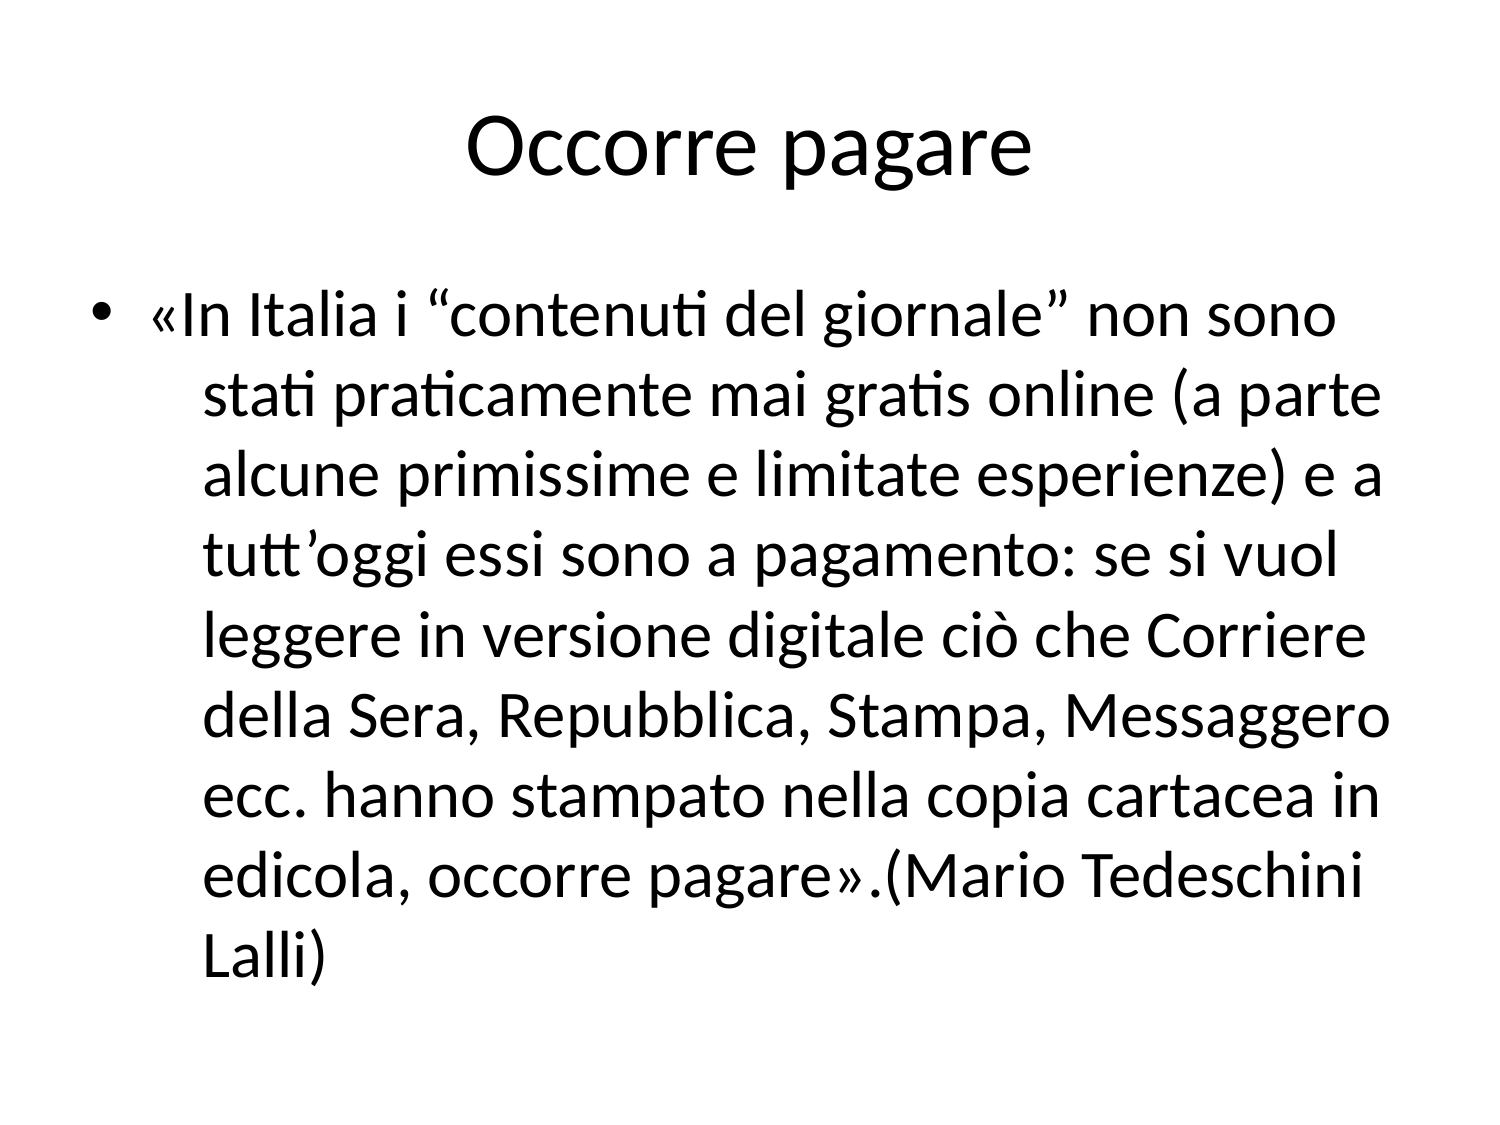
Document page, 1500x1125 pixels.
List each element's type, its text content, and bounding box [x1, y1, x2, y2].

title Occorre pagare [75, 45, 1426, 233]
list «In Italia i “contenuti del giornale” non sono stati praticamente mai gratis online (a parte alcune primissime e limitate esperienze) e a tutt’oggi essi sono a pagamento: se si vuol leggere in versione digitale ciò che Corriere della Sera, Repubblica, Stampa, Messaggero ecc. hanno stampato nella copia cartacea in edicola, occorre pagare».(Mario Tedeschini Lalli) [75, 262, 1426, 1005]
